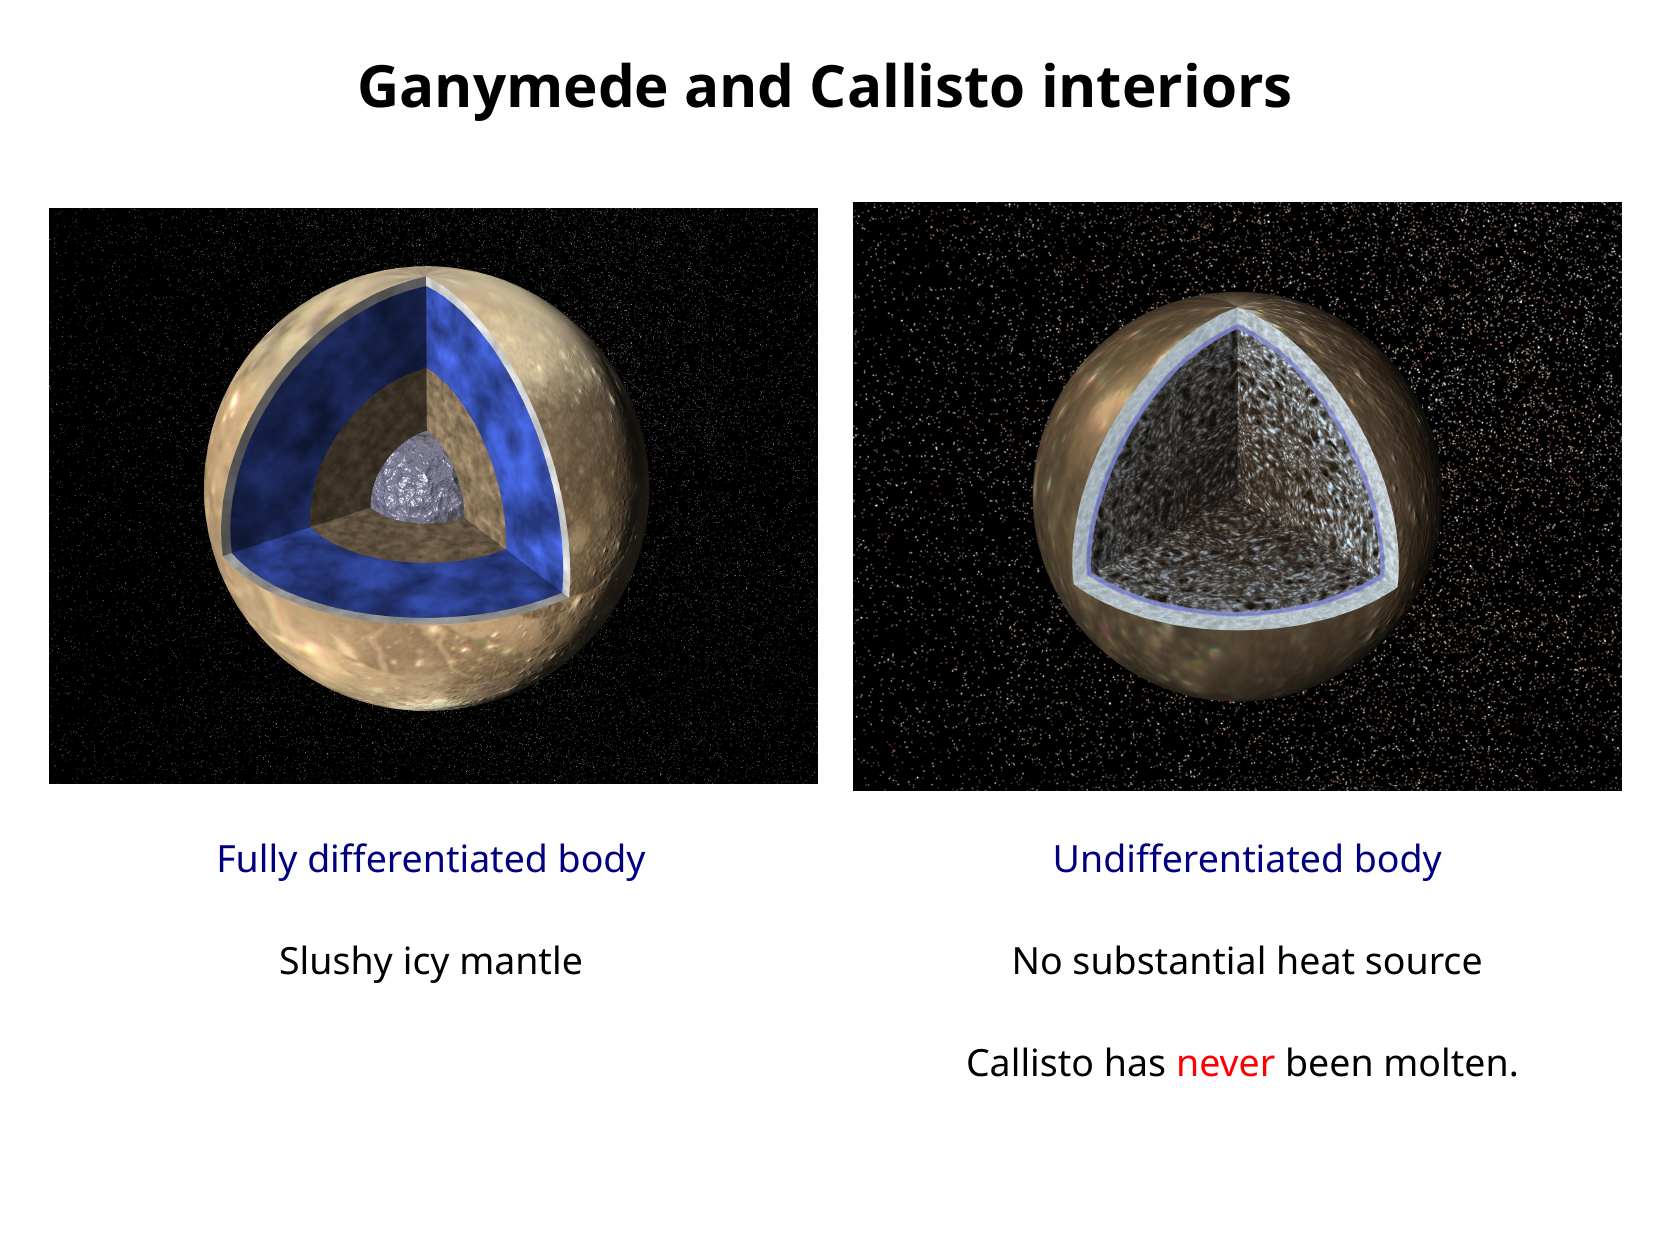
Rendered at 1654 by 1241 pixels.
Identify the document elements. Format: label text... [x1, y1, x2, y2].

text_box Ganymede and Callisto interiors [262, 37, 1388, 134]
text_box Undifferentiated body No substantial heat source Callisto has never been molten. [891, 825, 1604, 1102]
picture [853, 202, 1622, 791]
picture [49, 208, 818, 785]
text_box Fully differentiated body Slushy icy mantle [75, 825, 788, 997]
